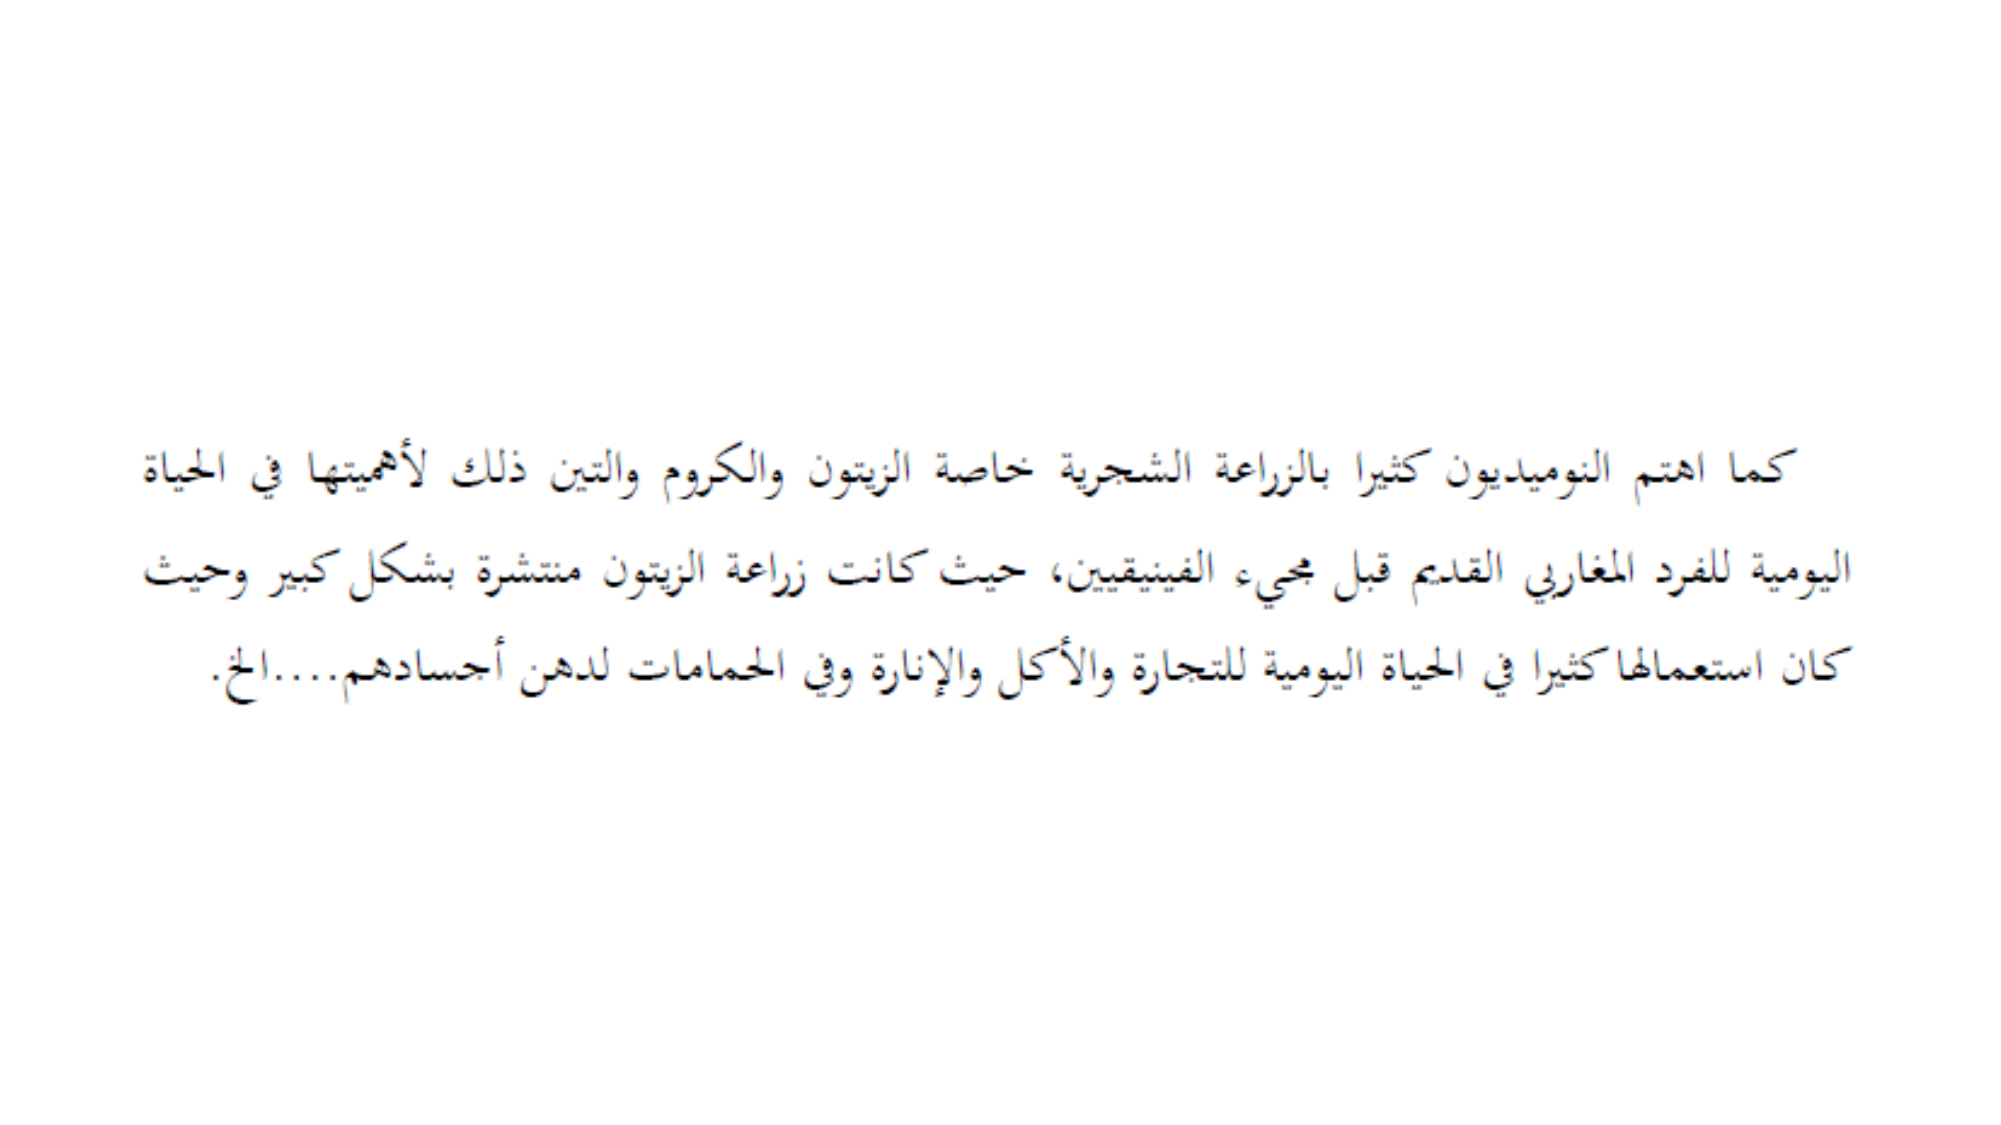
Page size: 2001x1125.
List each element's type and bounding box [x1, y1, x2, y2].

picture [96, 390, 1904, 735]
